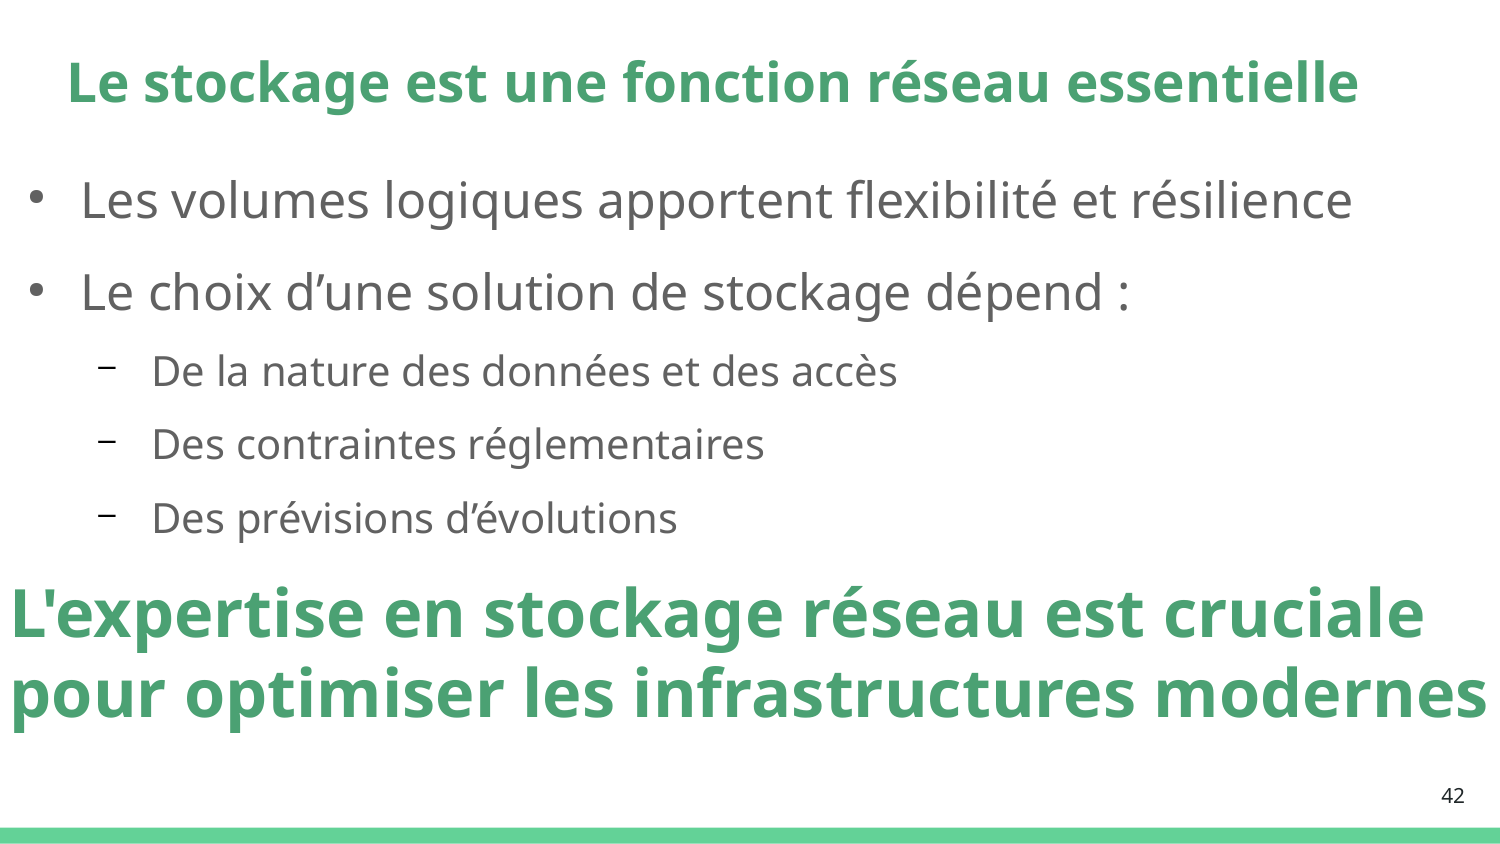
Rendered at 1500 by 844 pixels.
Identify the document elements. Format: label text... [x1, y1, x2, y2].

slide_number <numéro> [1389, 764, 1480, 830]
list Les volumes logiques apportent flexibilité et résilience Le choix d’une solution de stockage dépend : De la nature des données et des accès Des contraintes réglementaires Des prévisions d’évolutions L'expertise en stockage réseau est cruciale pour optimiser les infrastructures modernes [36, 144, 1464, 798]
title Le stockage est une fonction réseau essentielle [51, 23, 1449, 148]
